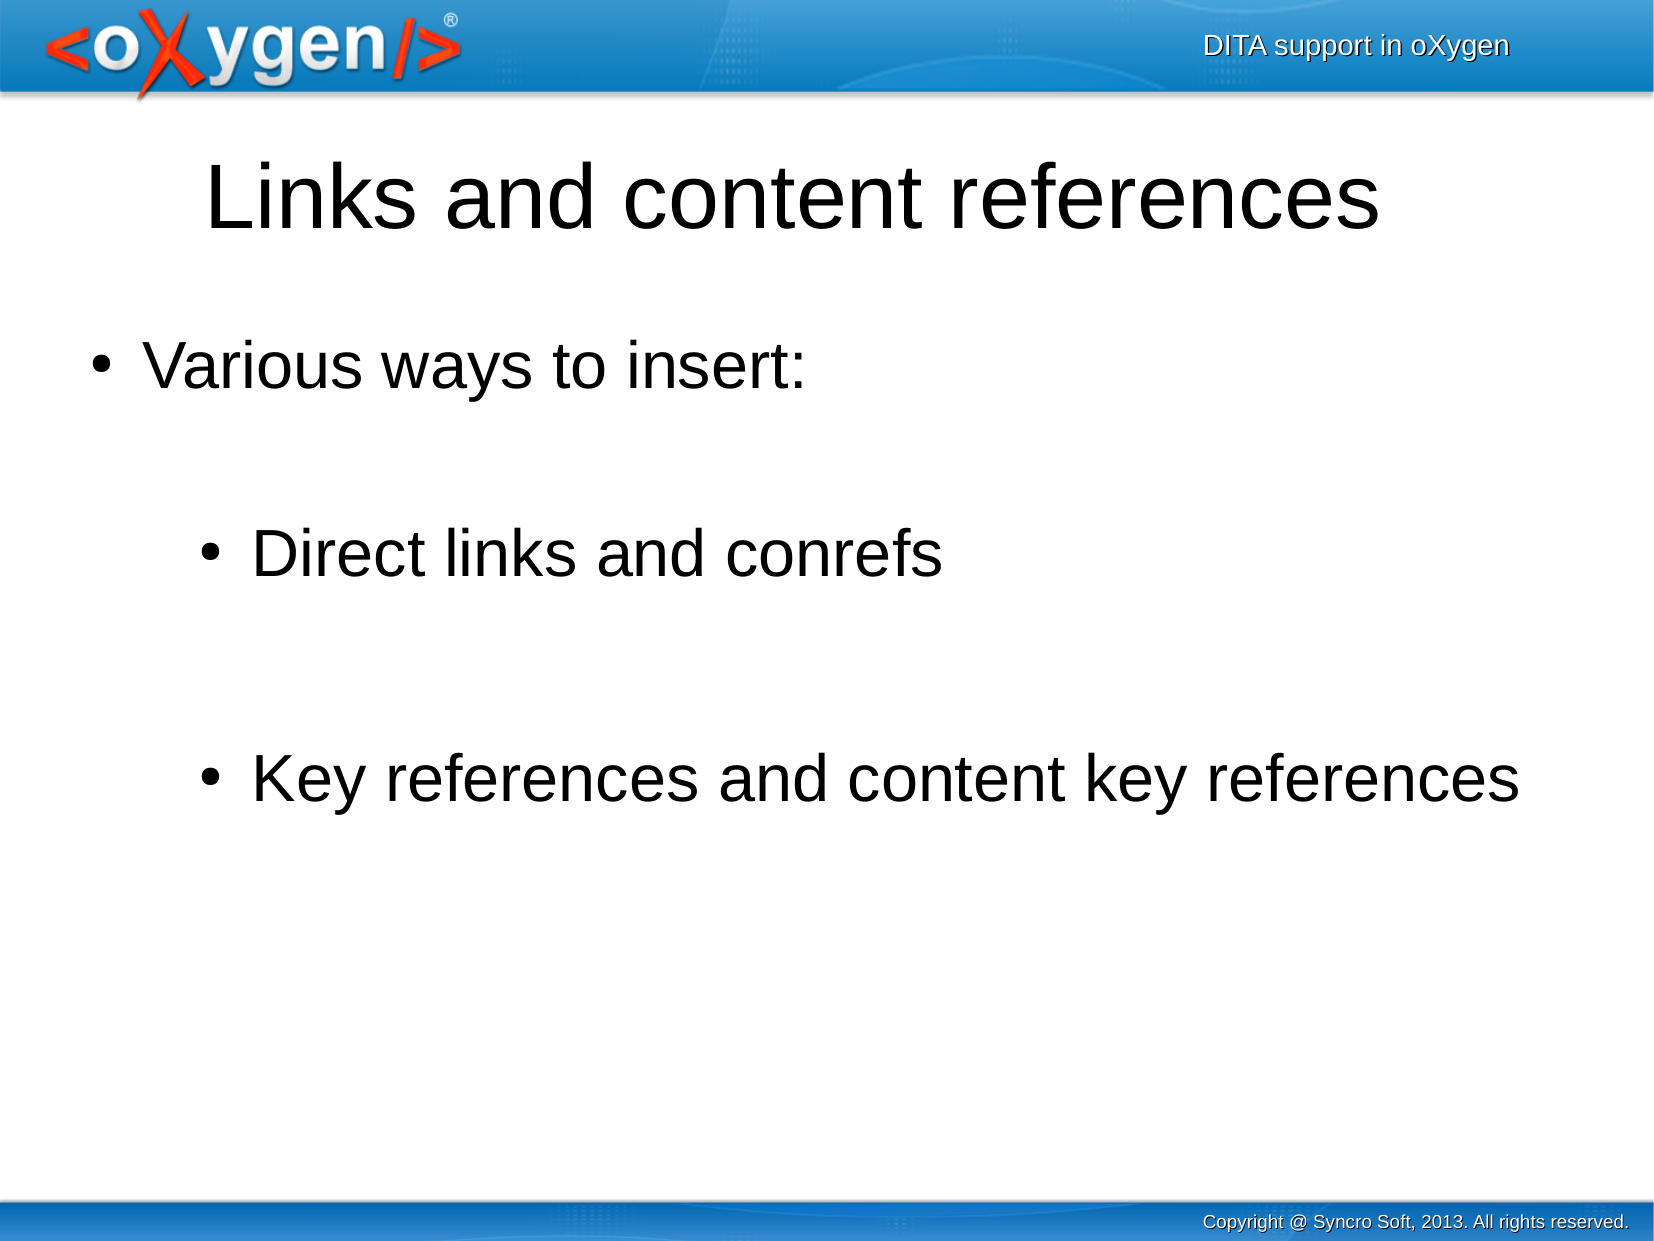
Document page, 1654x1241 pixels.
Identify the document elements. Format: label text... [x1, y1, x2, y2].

title Links and content references [62, 93, 1551, 301]
picture [0, 1195, 1654, 1241]
picture [0, 0, 1654, 109]
list Key references and content key references [180, 741, 1654, 839]
list Direct links and conrefs [180, 515, 1654, 614]
list Various ways to insert: [71, 328, 1545, 426]
